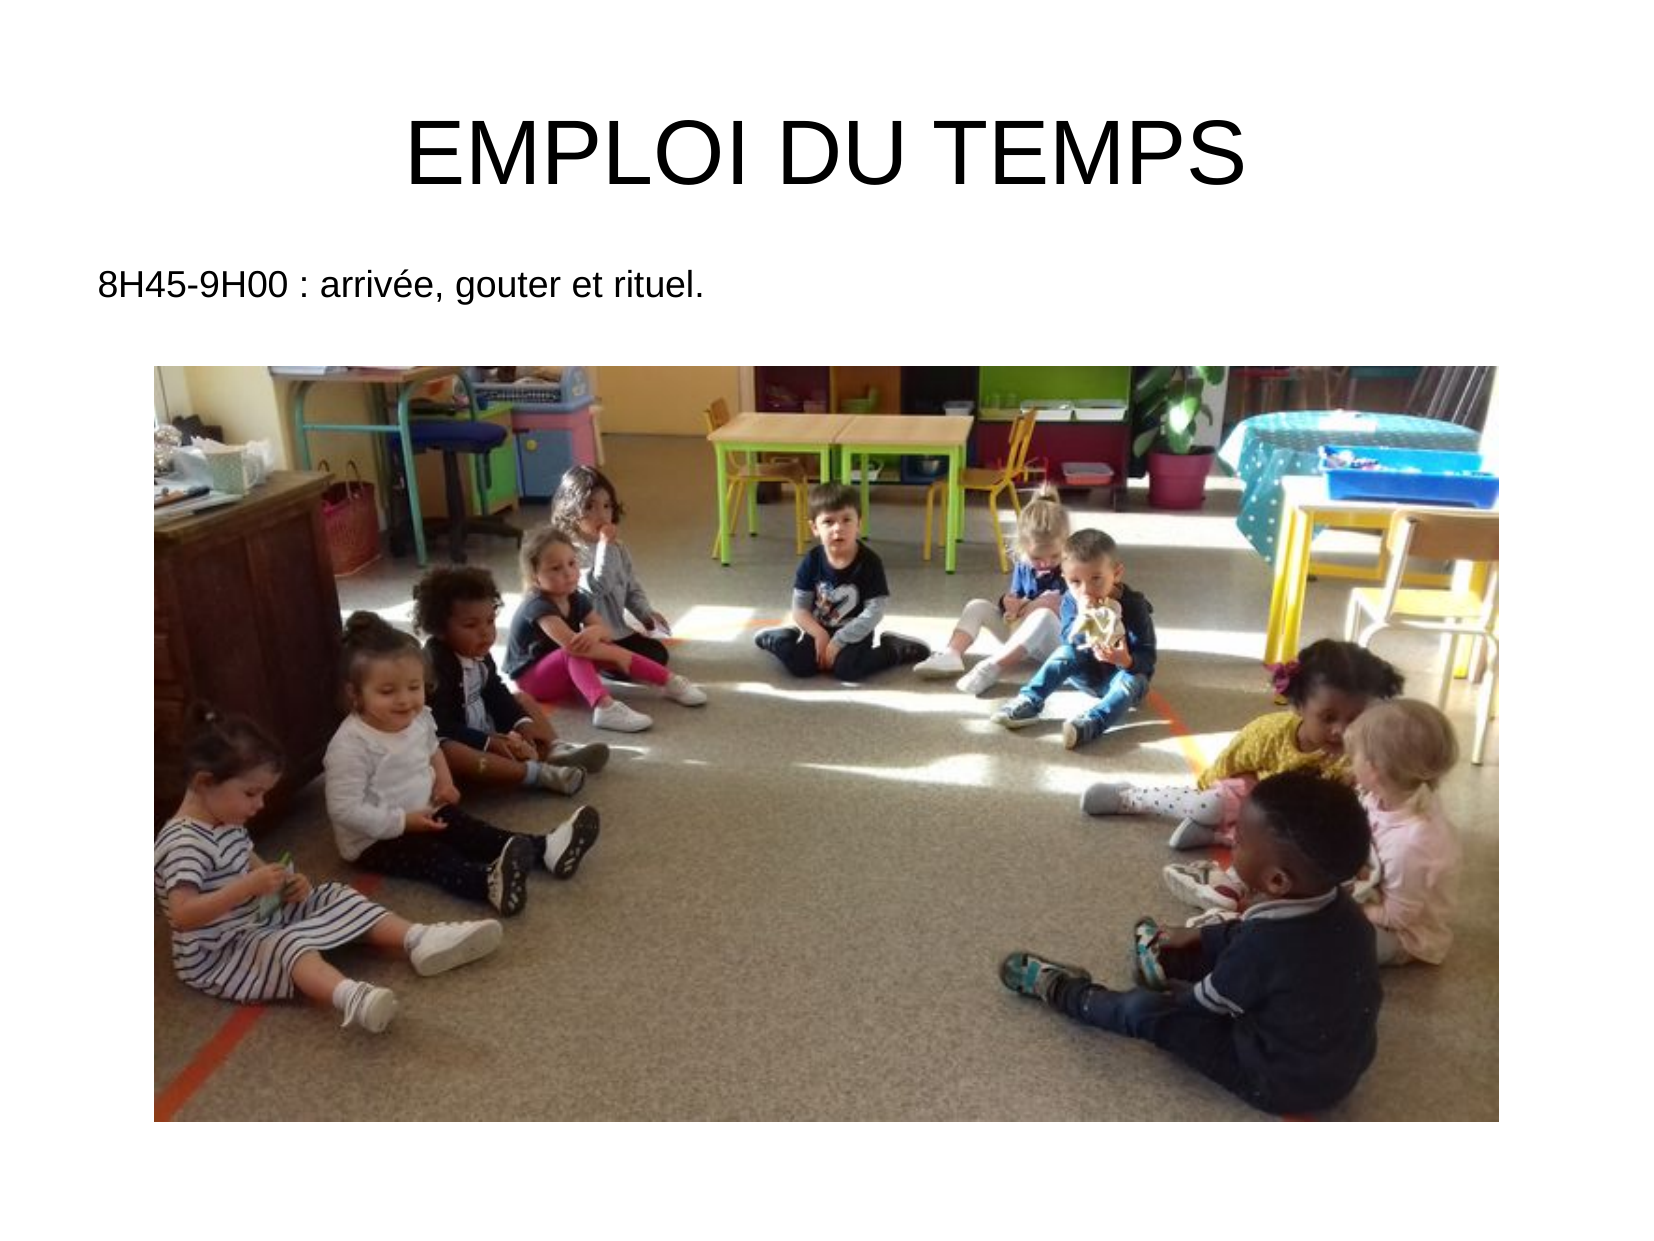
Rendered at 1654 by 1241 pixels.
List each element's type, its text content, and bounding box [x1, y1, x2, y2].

picture [154, 366, 1499, 1123]
title EMPLOI DU TEMPS [82, 49, 1571, 257]
text_box 8H45-9H00 : arrivée, gouter et rituel. [82, 256, 804, 319]
